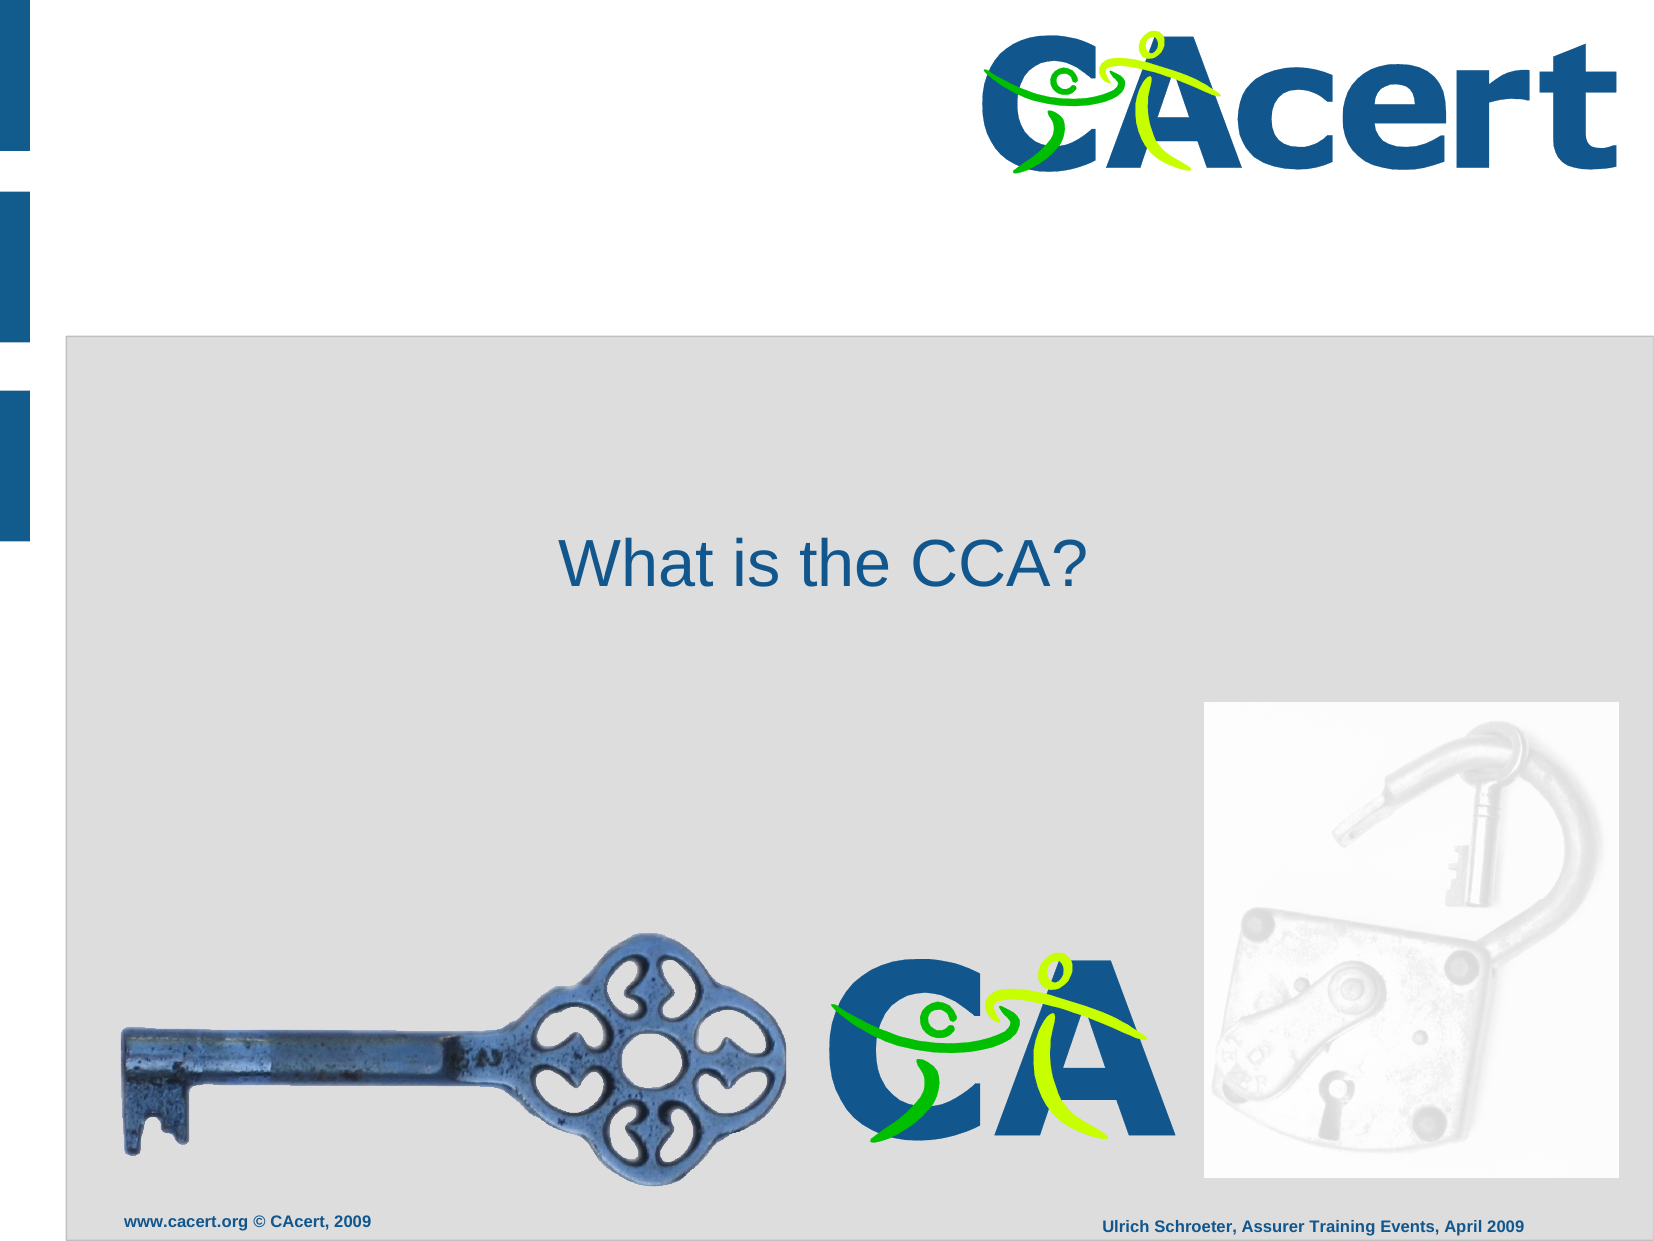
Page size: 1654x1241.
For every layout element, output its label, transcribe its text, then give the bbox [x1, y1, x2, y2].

picture [826, 950, 1177, 1145]
picture [1204, 702, 1619, 1178]
title What is the CCA? [118, 442, 1530, 601]
picture [106, 915, 800, 1203]
